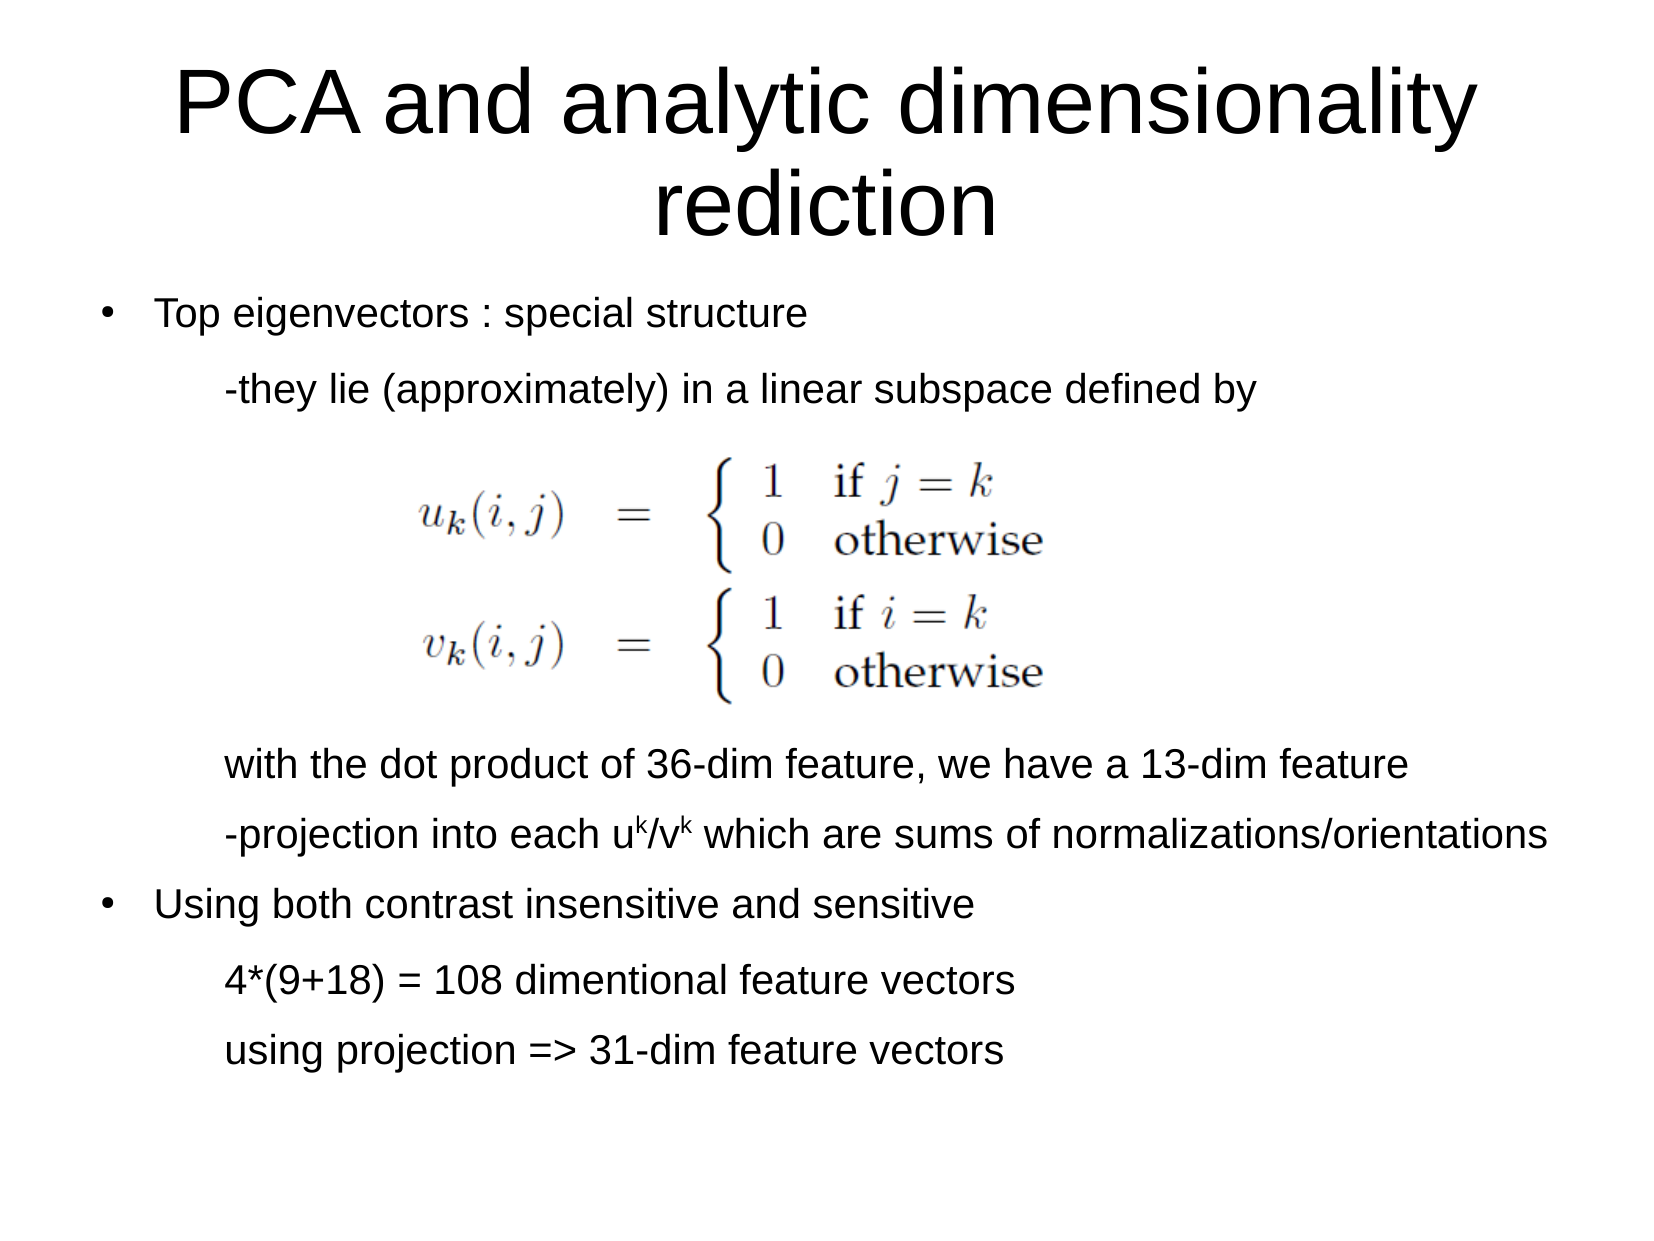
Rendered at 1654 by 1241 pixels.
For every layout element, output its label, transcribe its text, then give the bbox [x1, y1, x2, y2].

picture [397, 442, 1093, 714]
title PCA and analytic dimensionality rediction [82, 49, 1571, 257]
list Top eigenvectors : special structure -they lie (approximately) in a linear subspace defined by with the dot product of 36-dim feature, we have a 13-dim feature -projection into each uk/vk which are sums of normalizations/orientations Using both contrast insensitive and sensitive 4*(9+18) = 108 dimentional feature vectors using projection => 31-dim feature vectors [82, 290, 1571, 1109]
